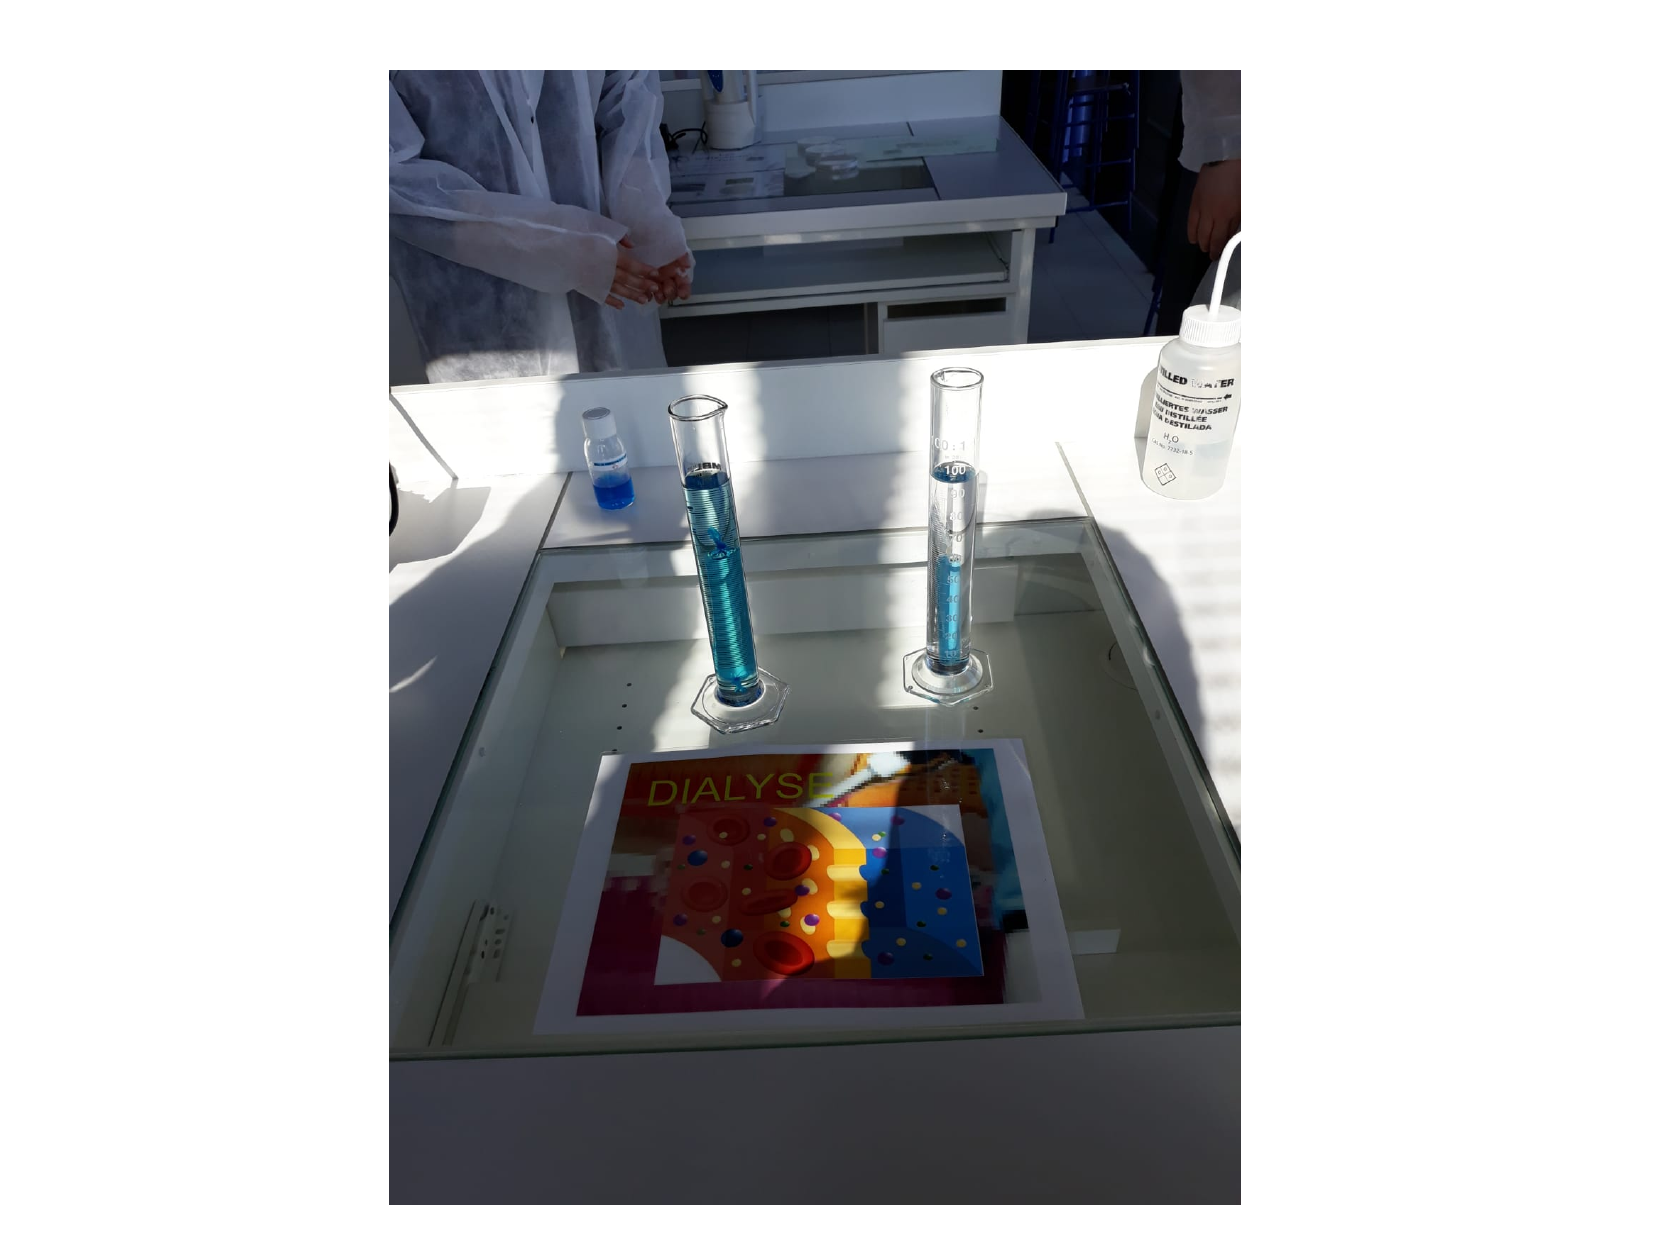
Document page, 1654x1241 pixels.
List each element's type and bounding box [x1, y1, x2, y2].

picture [389, 70, 1241, 1205]
